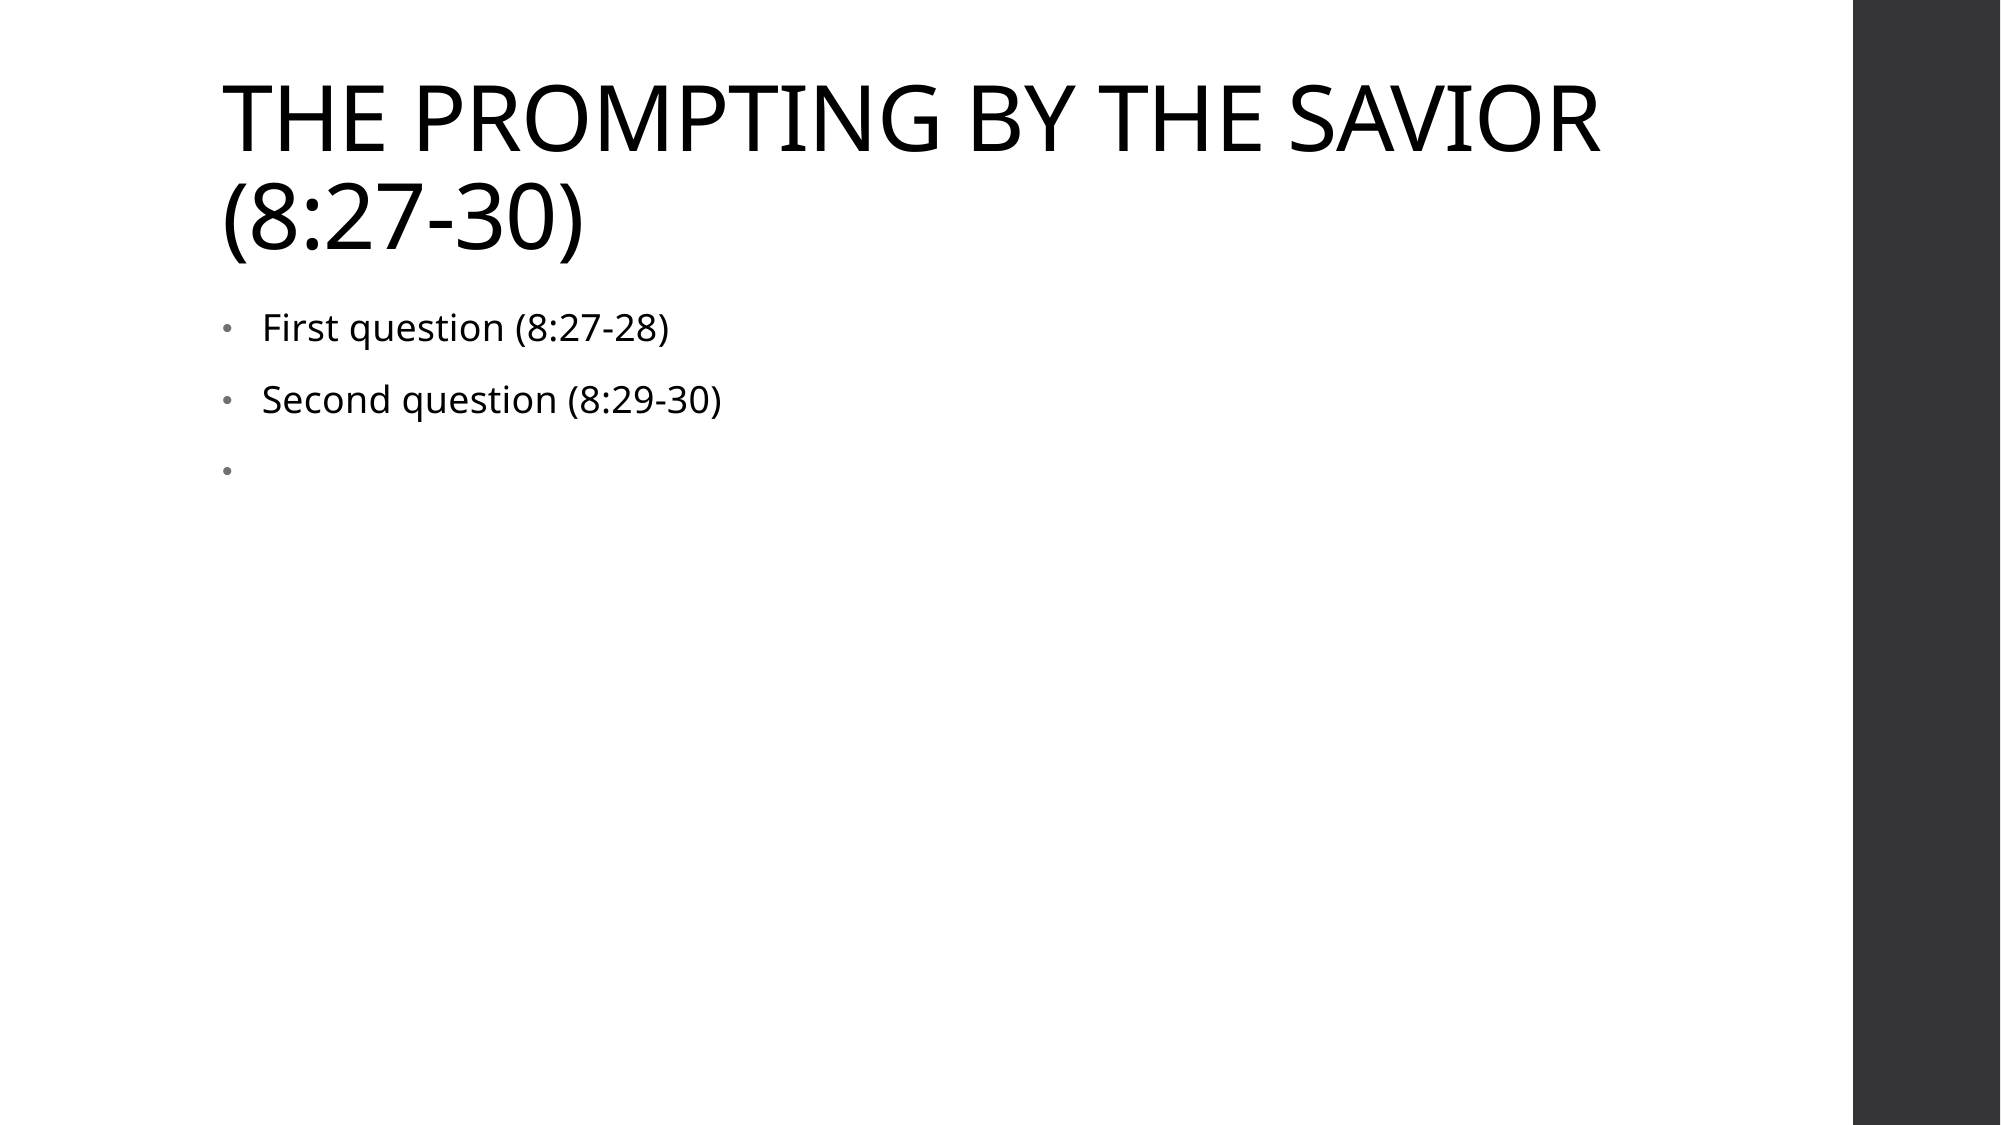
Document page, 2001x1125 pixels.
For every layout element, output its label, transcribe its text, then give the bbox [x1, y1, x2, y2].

list First question (8:27-28) Second question (8:29-30) [206, 299, 1617, 1014]
title THE PROMPTING BY THE SAVIOR (8:27-30) [206, 60, 1797, 278]
